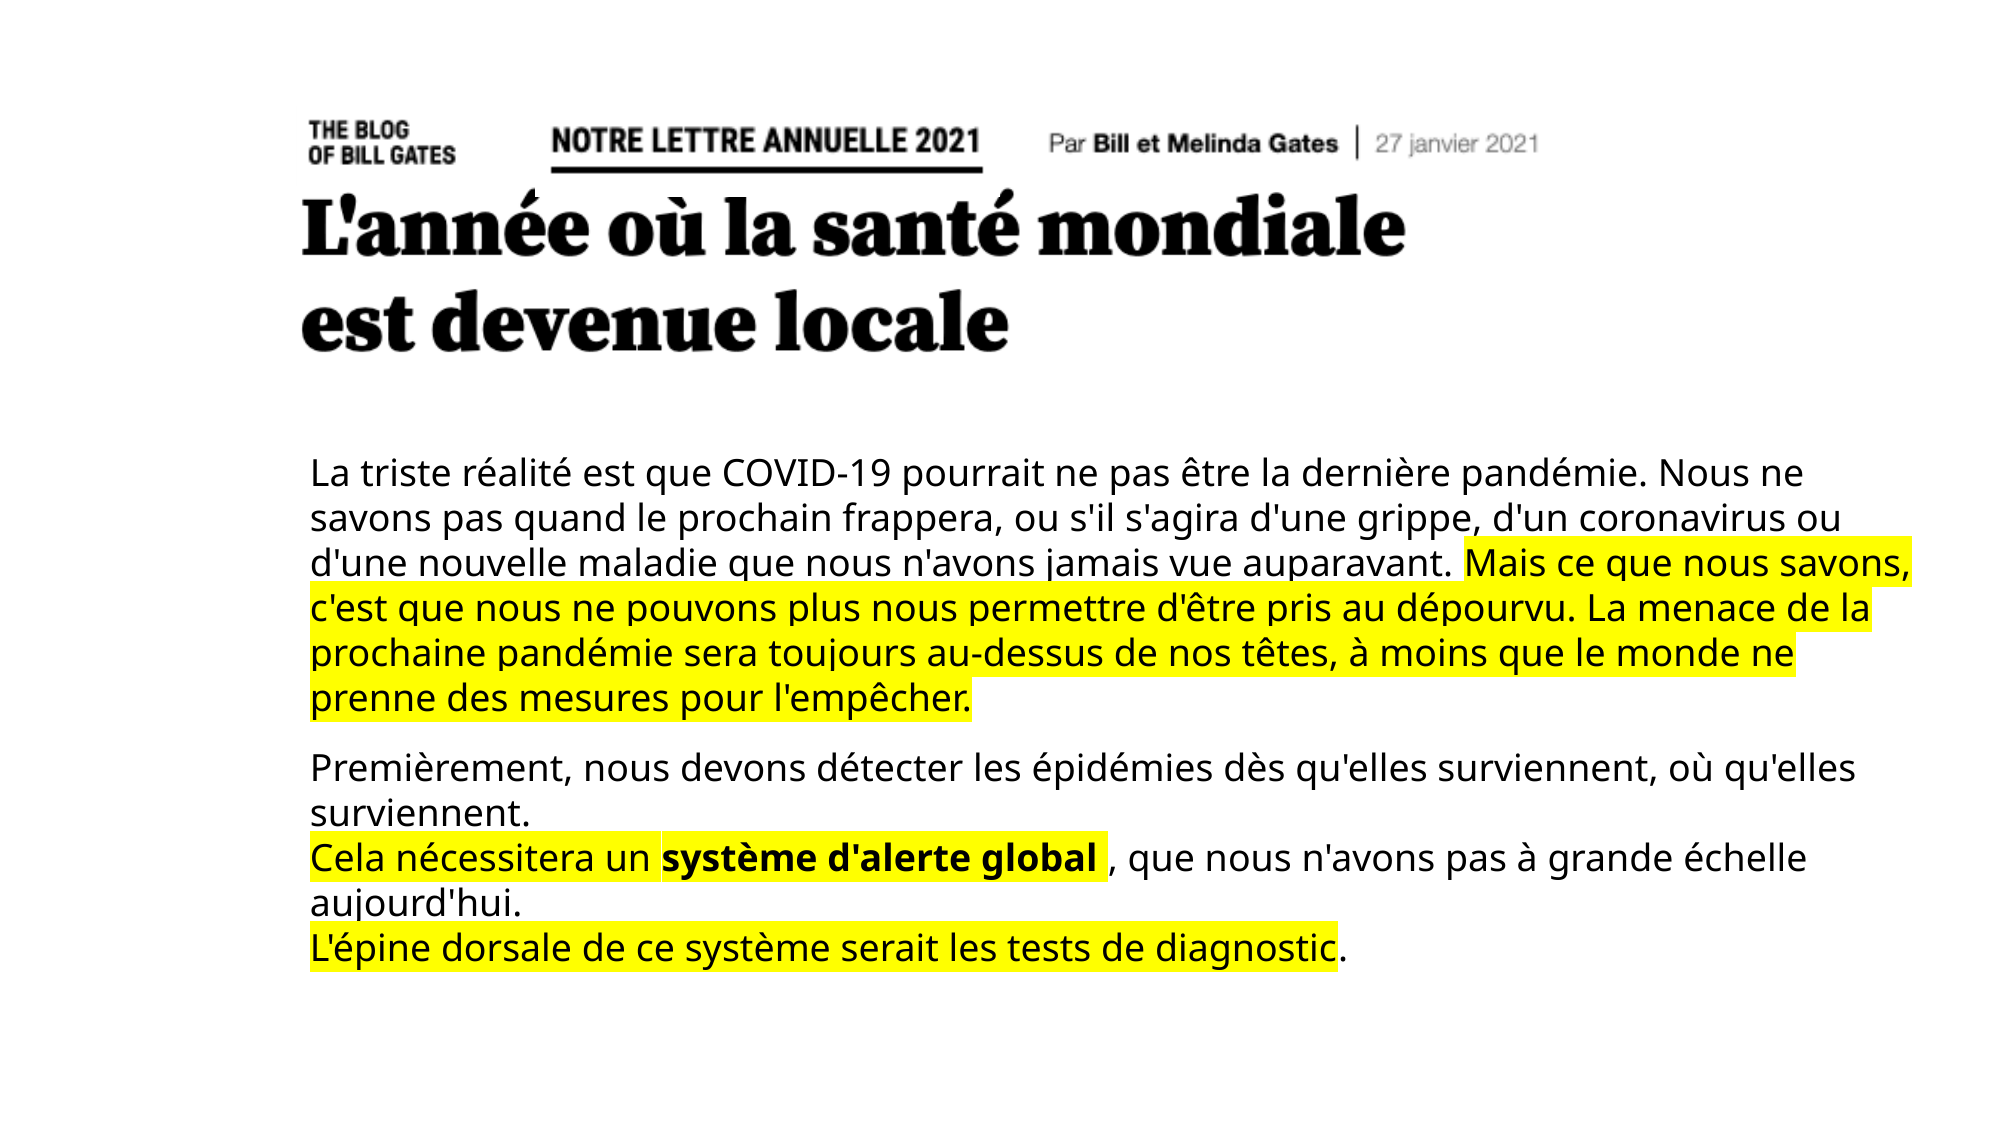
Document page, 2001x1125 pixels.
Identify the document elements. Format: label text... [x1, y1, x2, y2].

picture [1037, 119, 1553, 176]
text_box Premièrement, nous devons détecter les épidémies dès qu'elles surviennent, où qu'elles surviennent. Cela nécessitera un système d'alerte global , que nous n'avons pas à grande échelle aujourd'hui. L'épine dorsale de ce système serait les tests de diagnostic. [295, 736, 1961, 976]
picture [295, 104, 1422, 373]
text_box La triste réalité est que COVID-19 pourrait ne pas être la dernière pandémie. Nous ne savons pas quand le prochain frappera, ou s'il s'agira d'une grippe, d'un coronavirus ou d'une nouvelle maladie que nous n'avons jamais vue auparavant. Mais ce que nous savons, c'est que nous ne pouvons plus nous permettre d'être pris au dépourvu. La menace de la prochaine pandémie sera toujours au-dessus de nos têtes, à moins que le monde ne prenne des mesures pour l'empêcher. [295, 441, 1943, 726]
